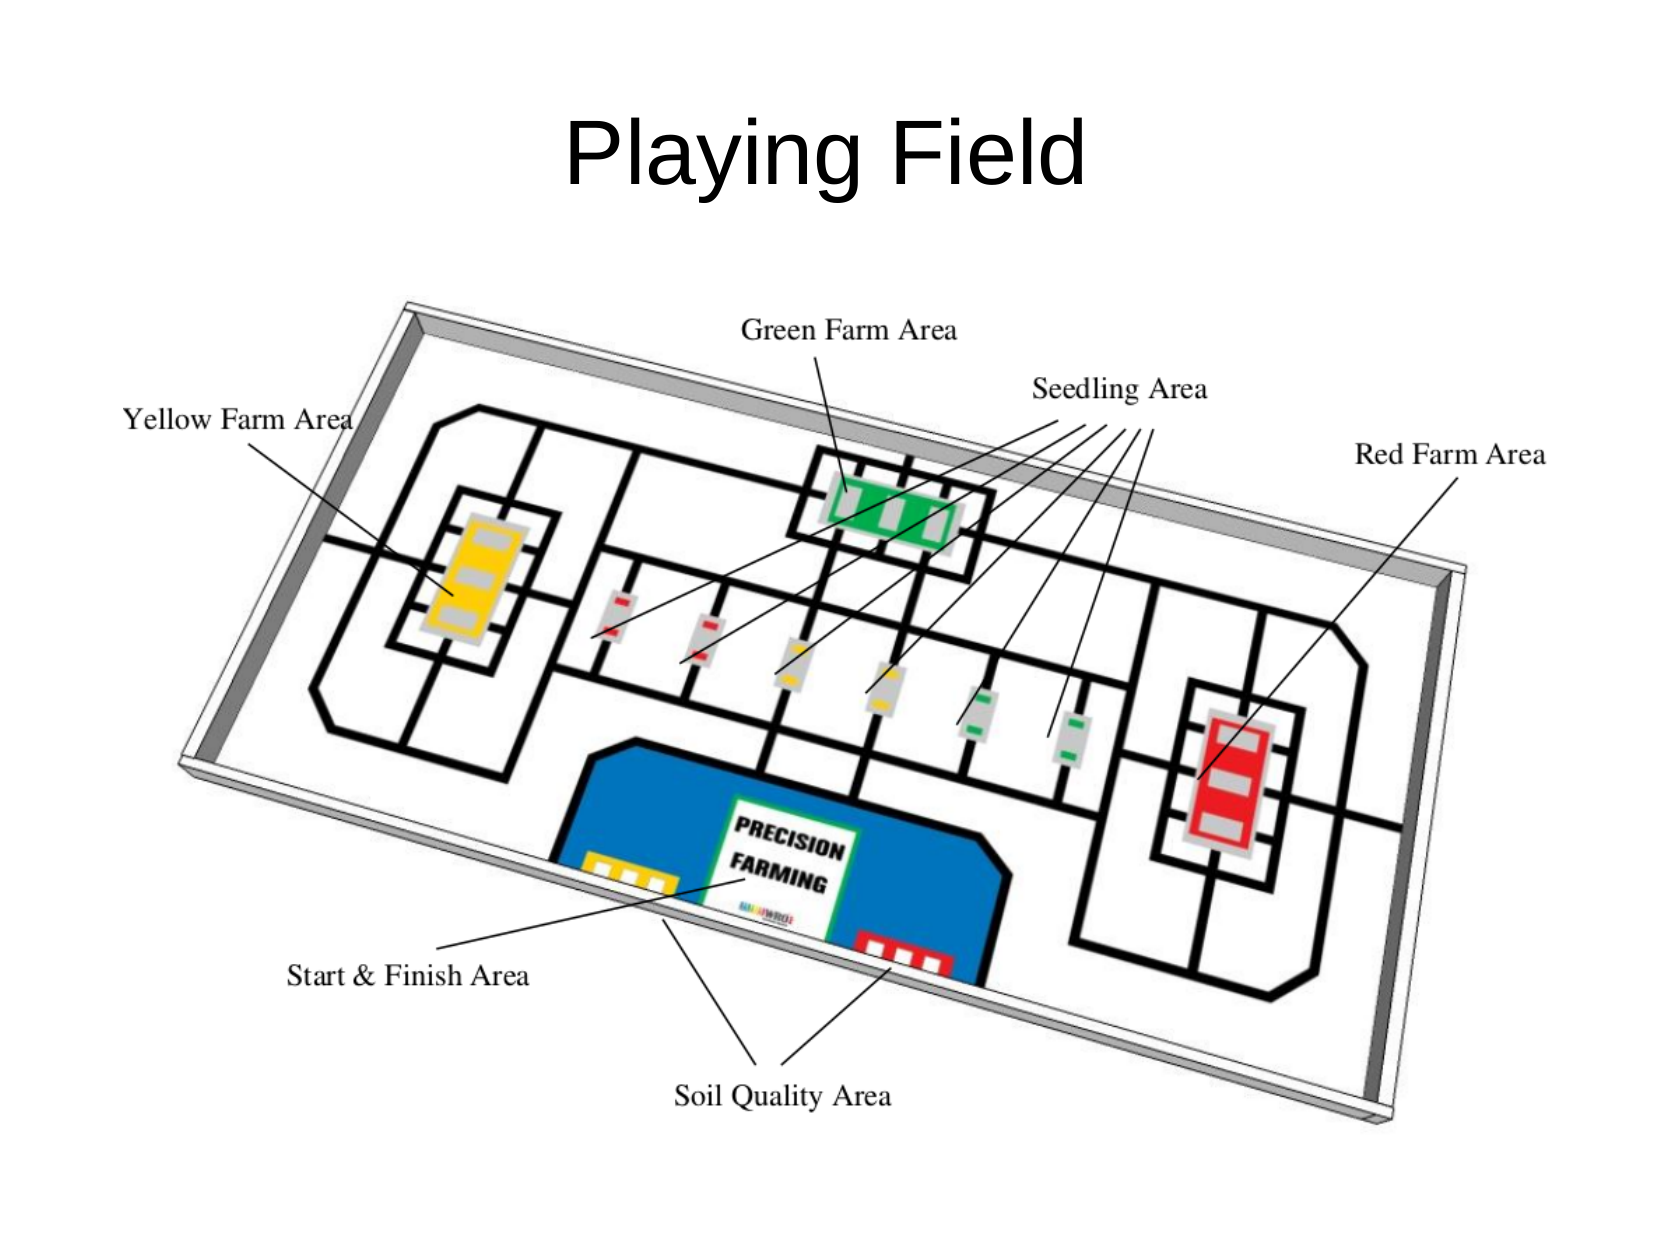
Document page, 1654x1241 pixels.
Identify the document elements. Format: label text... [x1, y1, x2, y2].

picture [123, 295, 1548, 1135]
title Playing Field [82, 49, 1571, 257]
